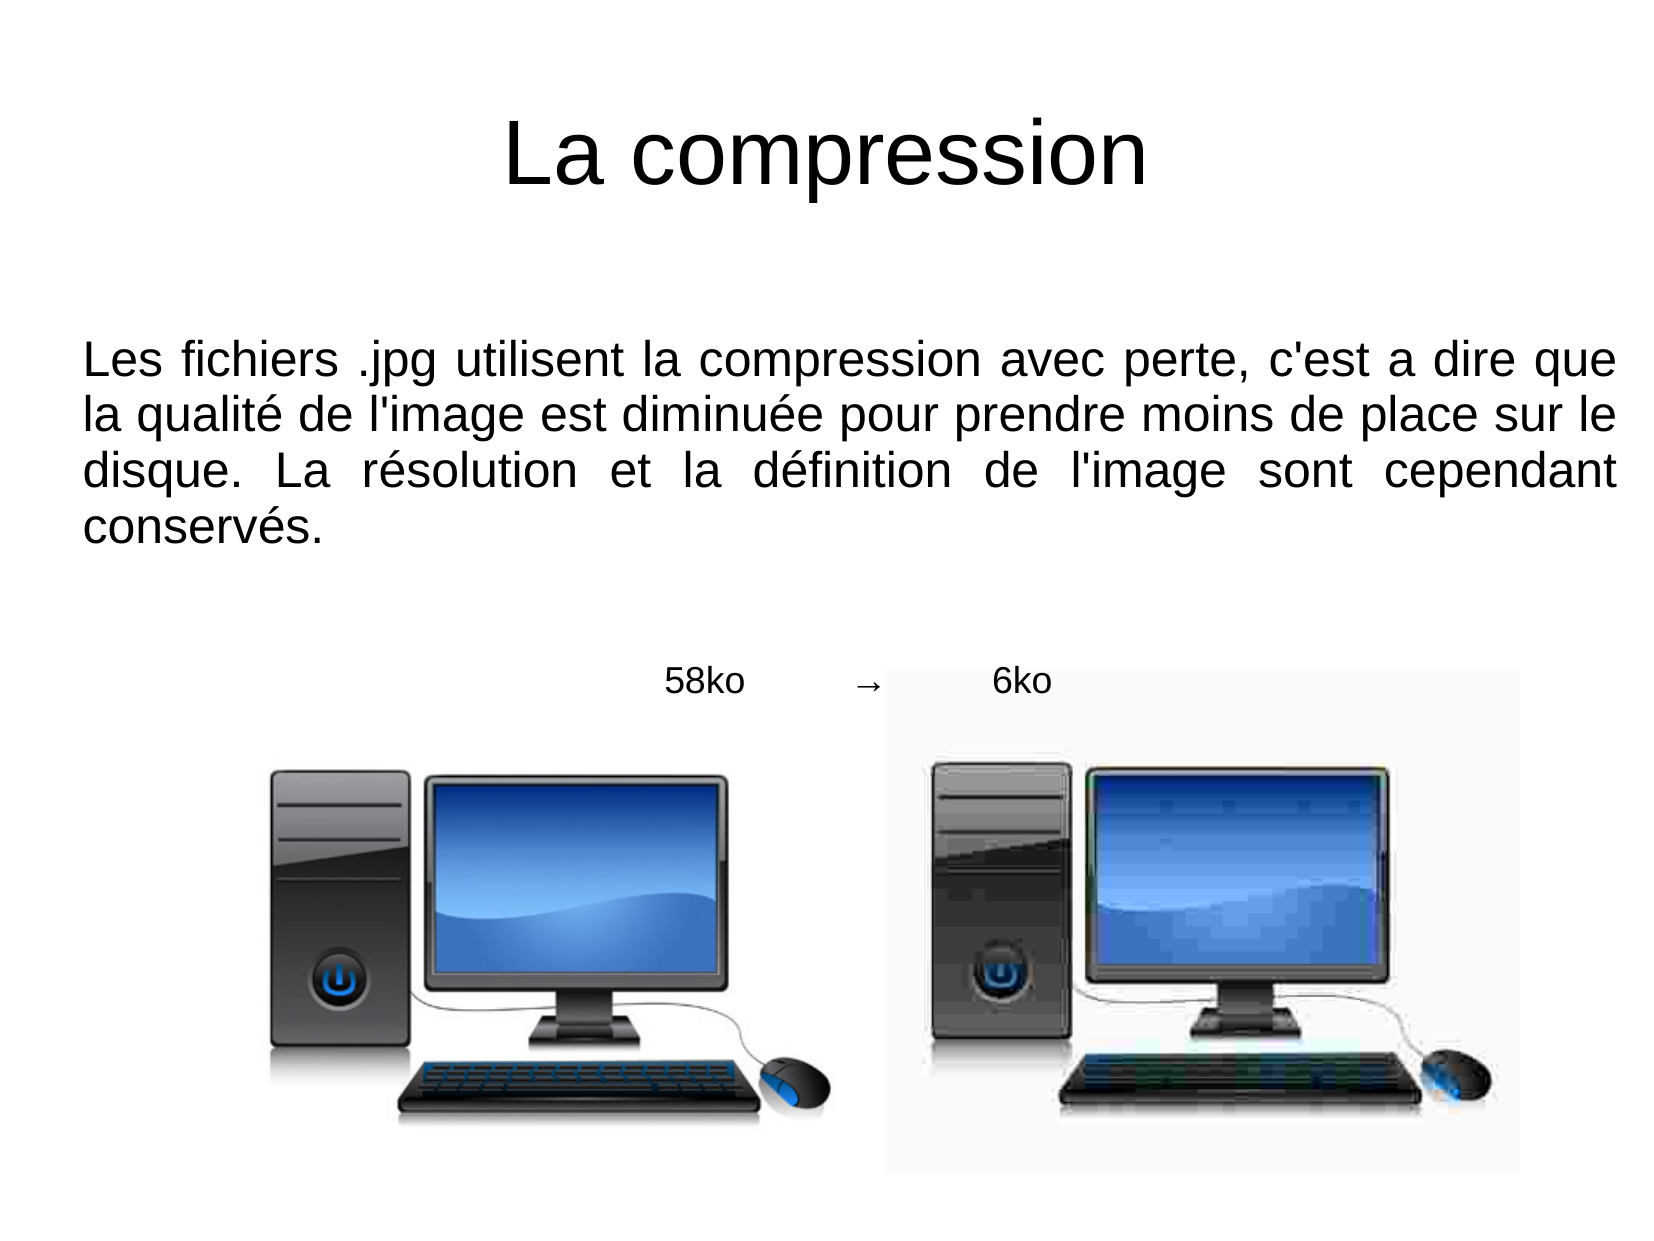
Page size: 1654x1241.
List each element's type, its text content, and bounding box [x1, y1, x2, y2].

list Les fichiers .jpg utilisent la compression avec perte, c'est a dire que la qualité de l'image est diminuée pour prendre moins de place sur le disque. La résolution et la définition de l'image sont cependant conservés. [82, 330, 1619, 1205]
picture [224, 671, 1520, 1182]
text_box 58ko → 6ko [649, 651, 1075, 709]
title La compression [82, 49, 1571, 257]
